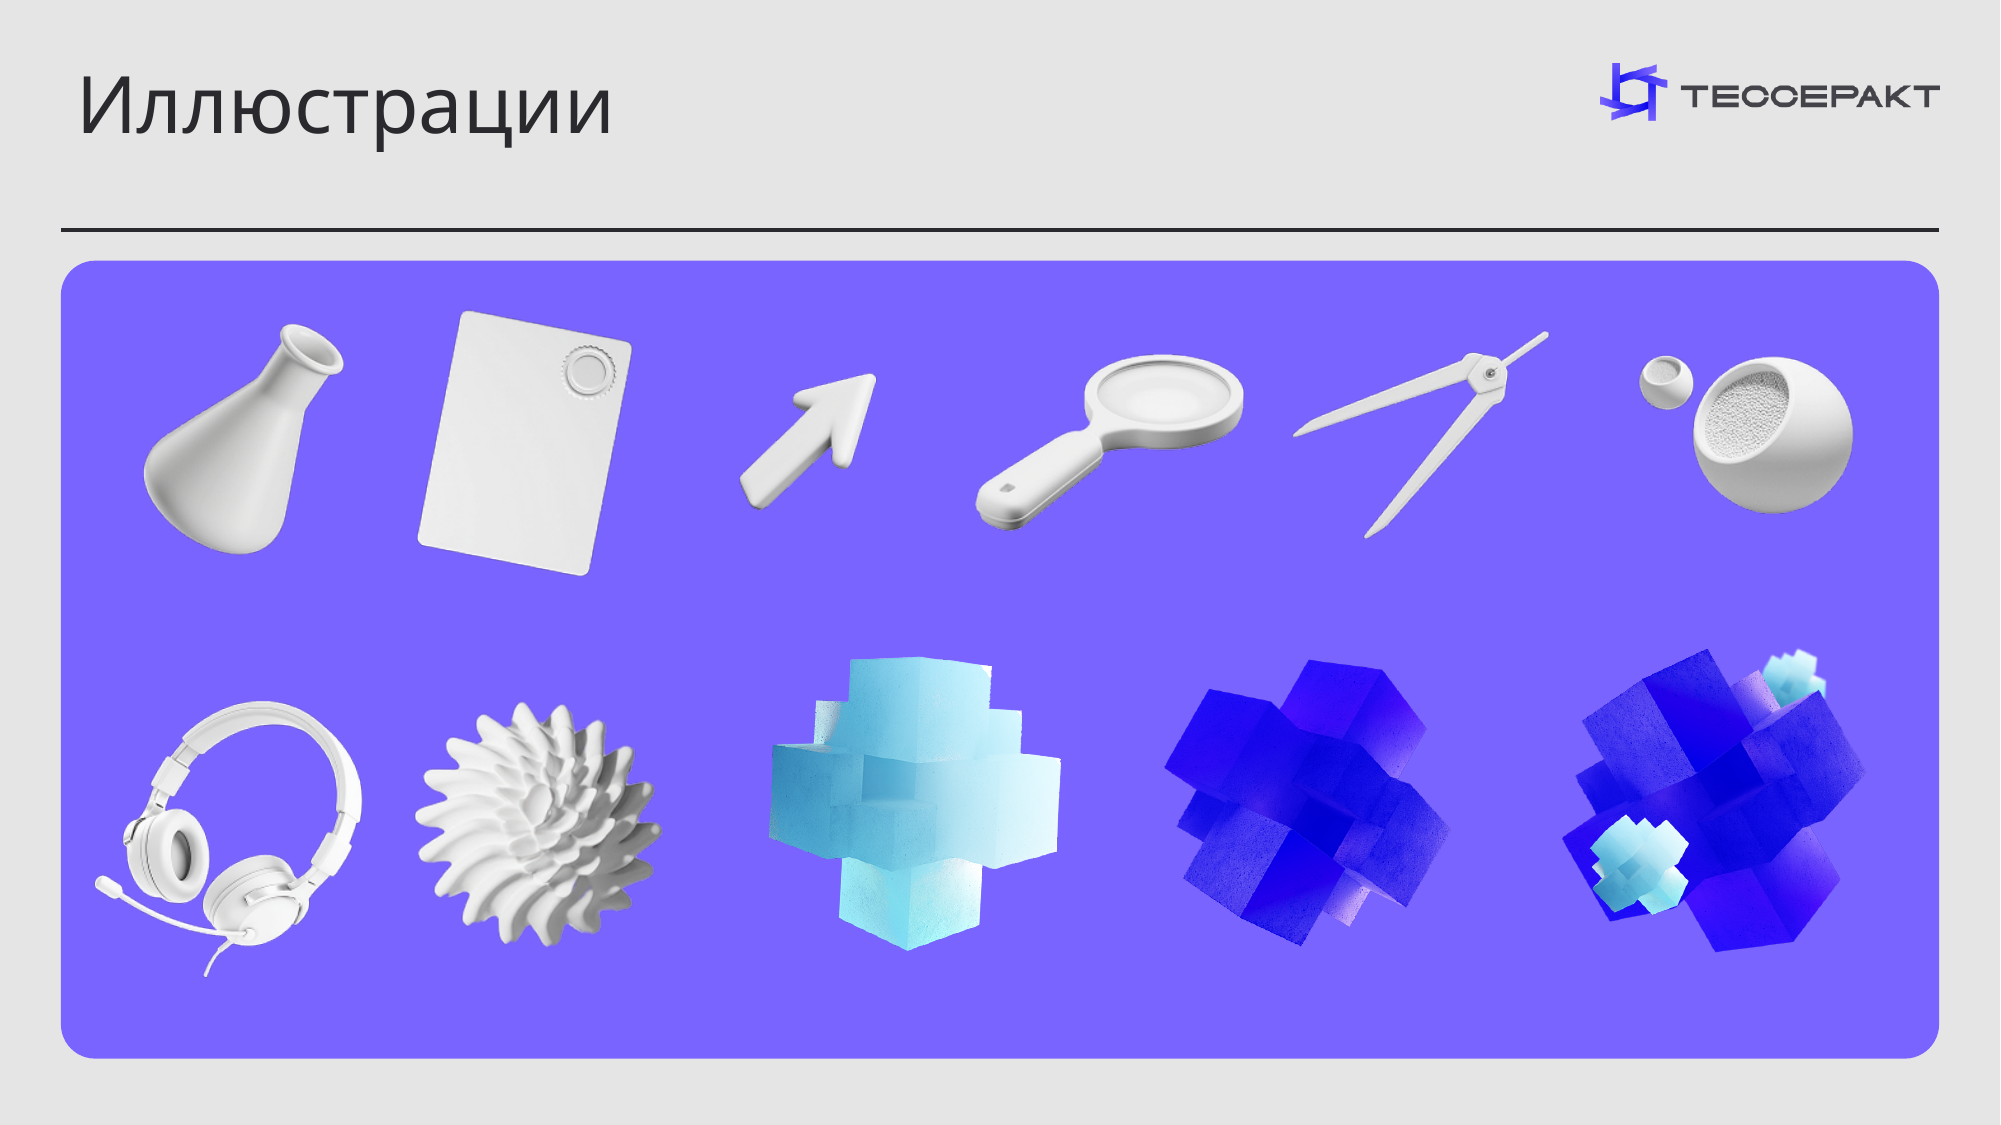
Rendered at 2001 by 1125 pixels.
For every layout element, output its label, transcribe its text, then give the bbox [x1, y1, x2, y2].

picture [693, 325, 931, 562]
picture [743, 261, 1942, 1031]
picture [1600, 63, 1940, 121]
picture [954, 328, 1256, 564]
text_box [60, 260, 1940, 1059]
title Иллюстрации [60, 63, 1445, 159]
picture [63, 644, 699, 1013]
picture [97, 267, 647, 614]
picture [1620, 328, 1872, 530]
